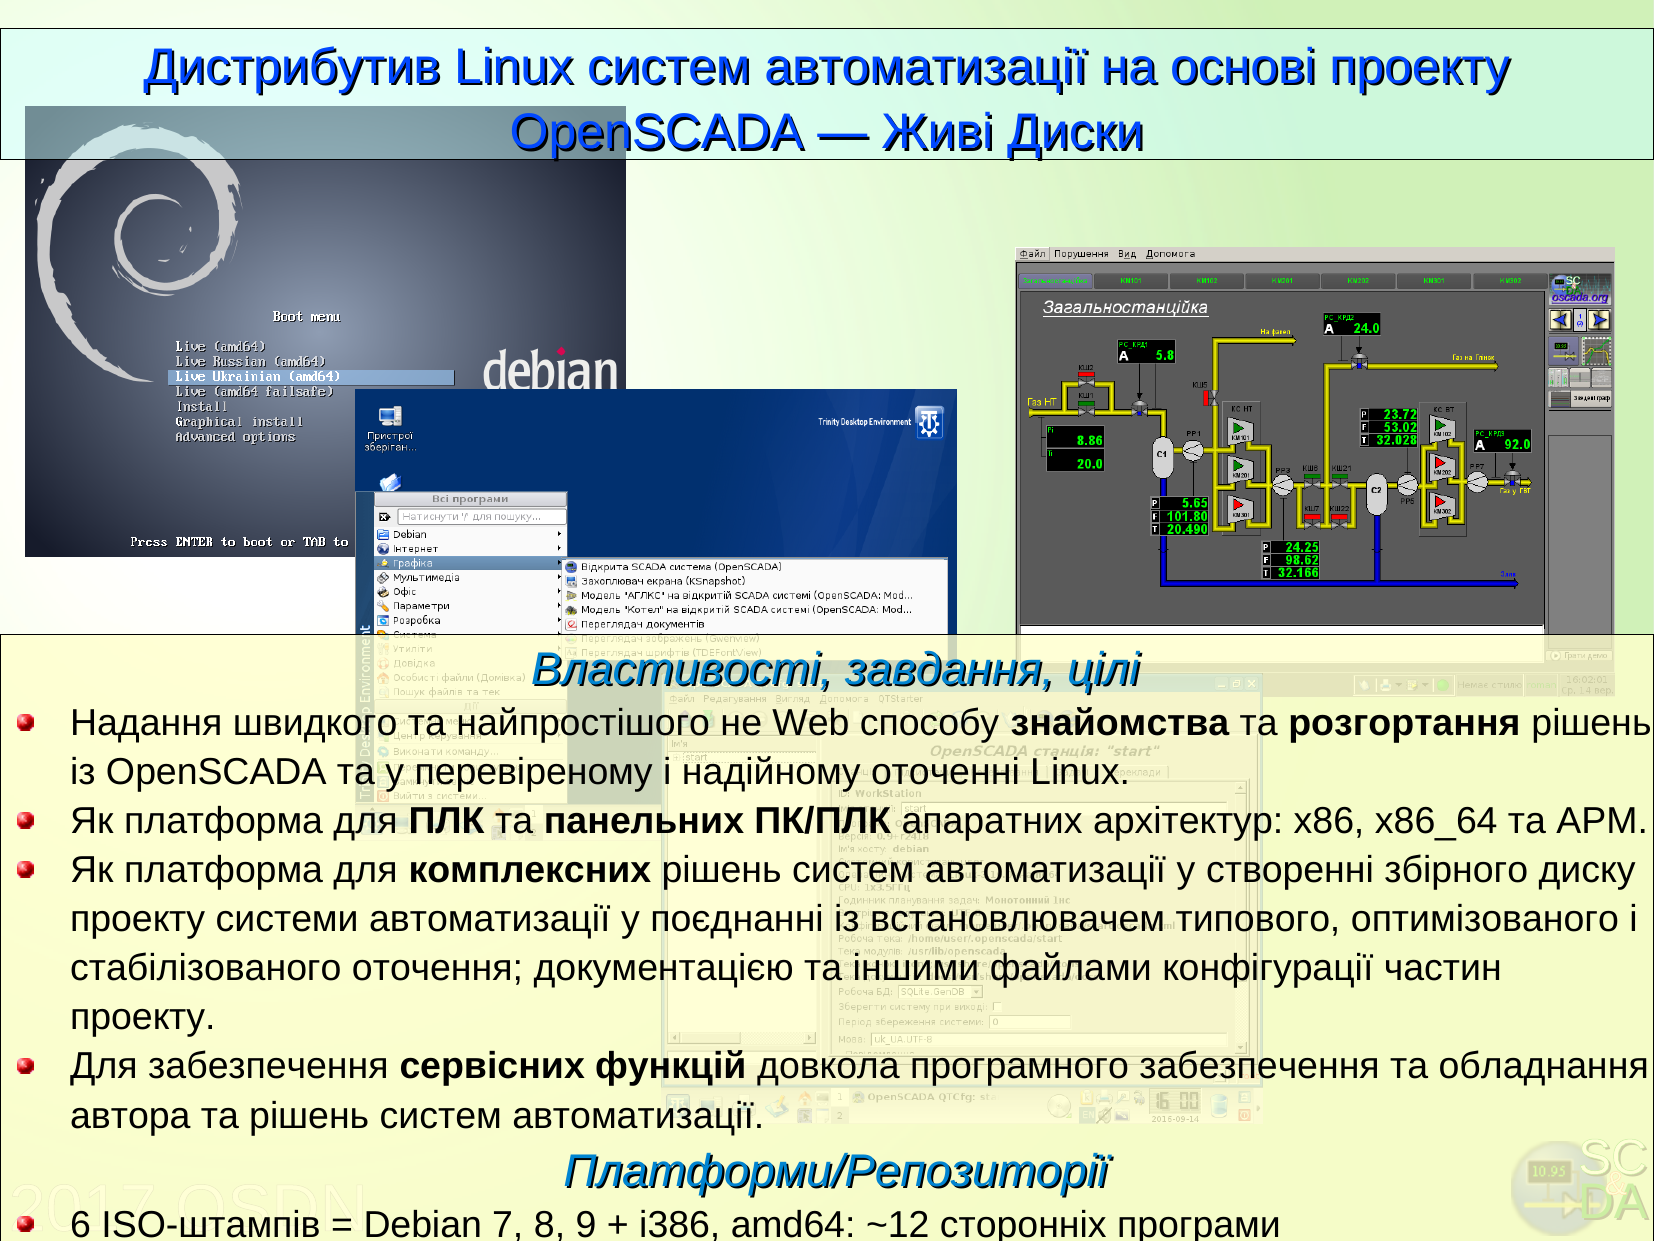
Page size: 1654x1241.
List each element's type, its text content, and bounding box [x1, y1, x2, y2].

picture [1015, 247, 1615, 634]
picture [25, 160, 957, 634]
title Дистрибутив Linux систем автоматизації на основі проекту OpenSCADA — Живі Диски [0, 33, 1654, 155]
list Властивості, завдання, цілі Надання швидкого та найпростішого не Web способу знайомства та розгортання рішень із OpenSCADA та у перевіреному і надійному оточенні Linux. Як платформа для ПЛК та панельних ПК/ПЛК апаратних архітектур: x86, x86_64 та АРМ. Як платформа для комплексних рішень систем автоматизації у створенні збірного диску проекту системи автоматизації у поєднанні із встановлювачем типового, оптимізованого і стабілізованого оточення; документацією та іншими файлами конфігурації частин проекту. Для забезпечення сервісних функцій довкола програмного забезпечення та обладнання автора та рішень систем автоматизації. Платформи/Репозиторії 6 ISO-штампів = Debian 7, 8, 9 + i386, amd64: ~12 сторонніх програми 1 ISO-штамп = AltLinux 6 + i586: ~20 сторонніх програми [0, 634, 1654, 1237]
